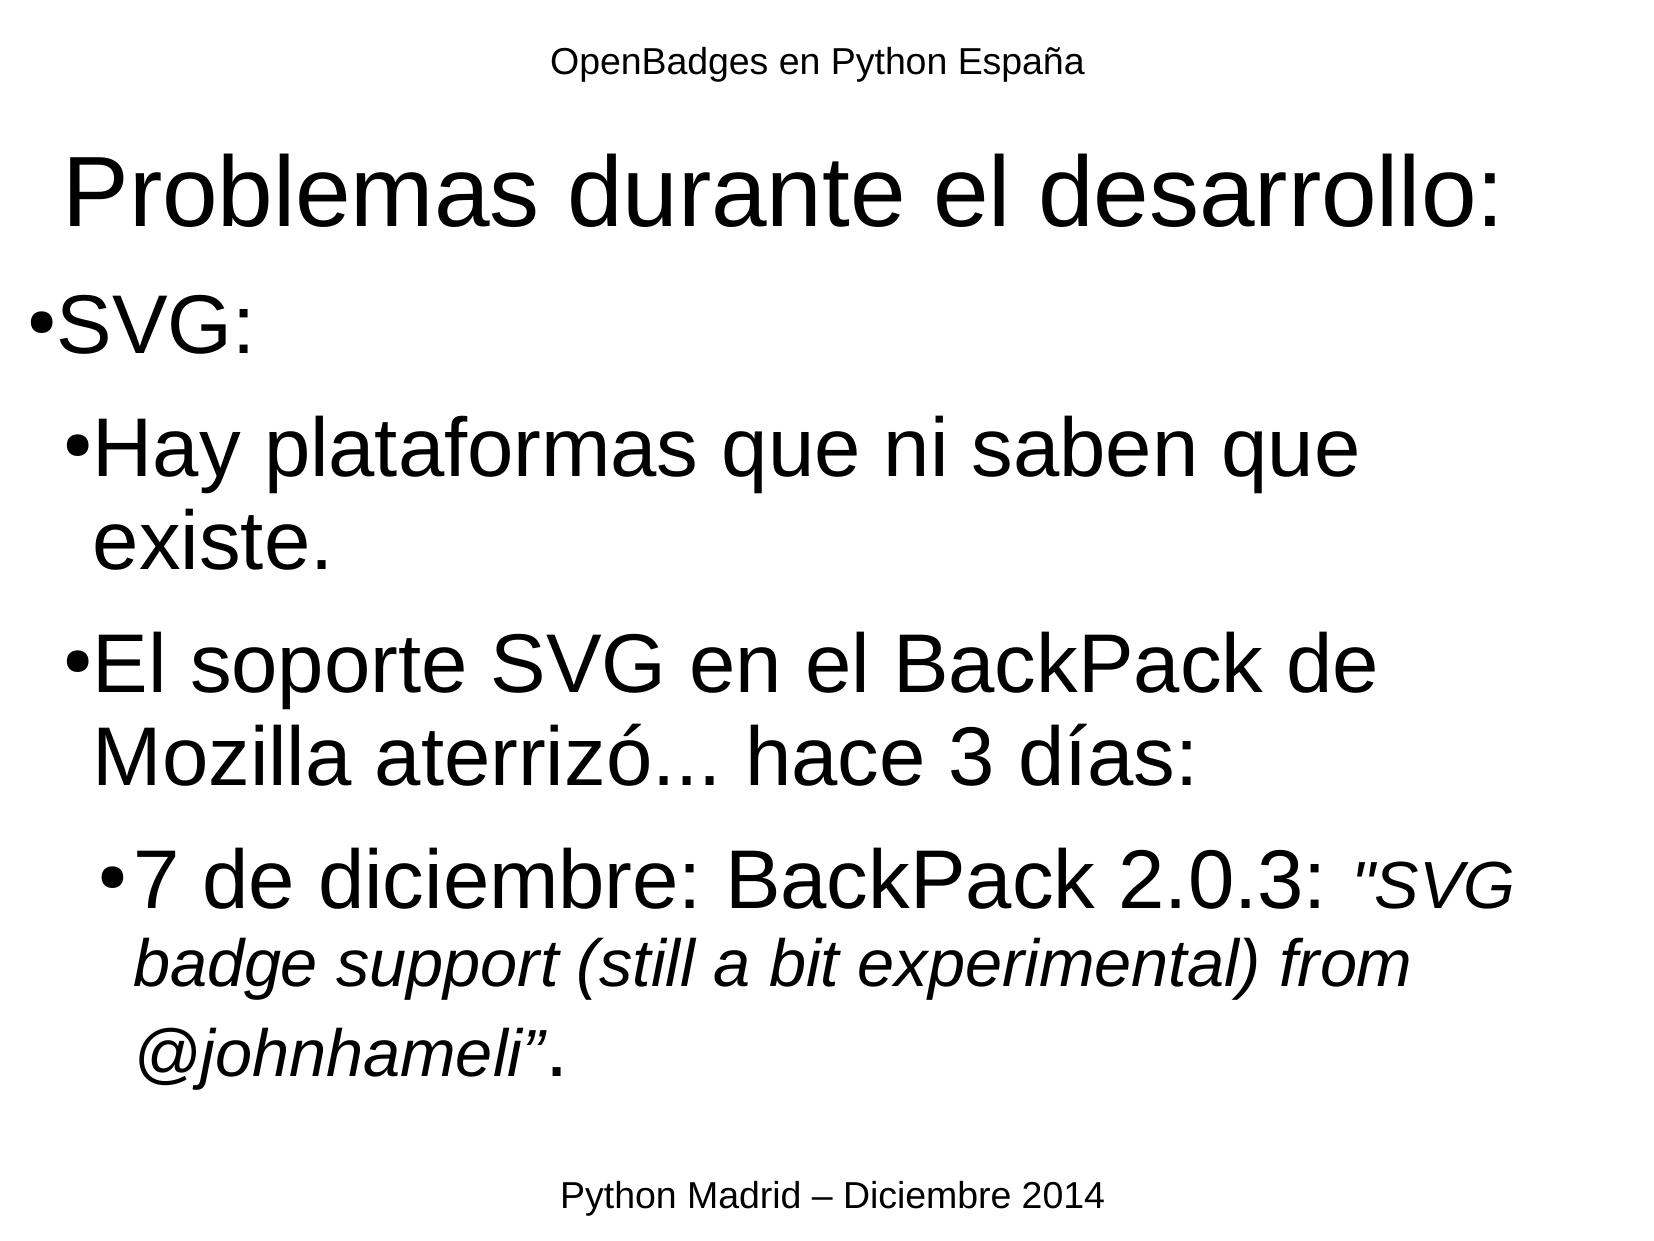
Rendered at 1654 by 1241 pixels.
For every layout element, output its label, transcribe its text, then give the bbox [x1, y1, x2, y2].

subtitle Problemas durante el desarrollo: SVG: Hay plataformas que ni saben que existe. El soporte SVG en el BackPack de Mozilla aterrizó... hace 3 días: 7 de diciembre: BackPack 2.0.3: "SVG badge support (still a bit experimental) from @johnhameli”. [26, 91, 1621, 1201]
text_box OpenBadges en Python España [15, 33, 1621, 91]
text_box Python Madrid – Diciembre 2014 [30, 1166, 1636, 1224]
